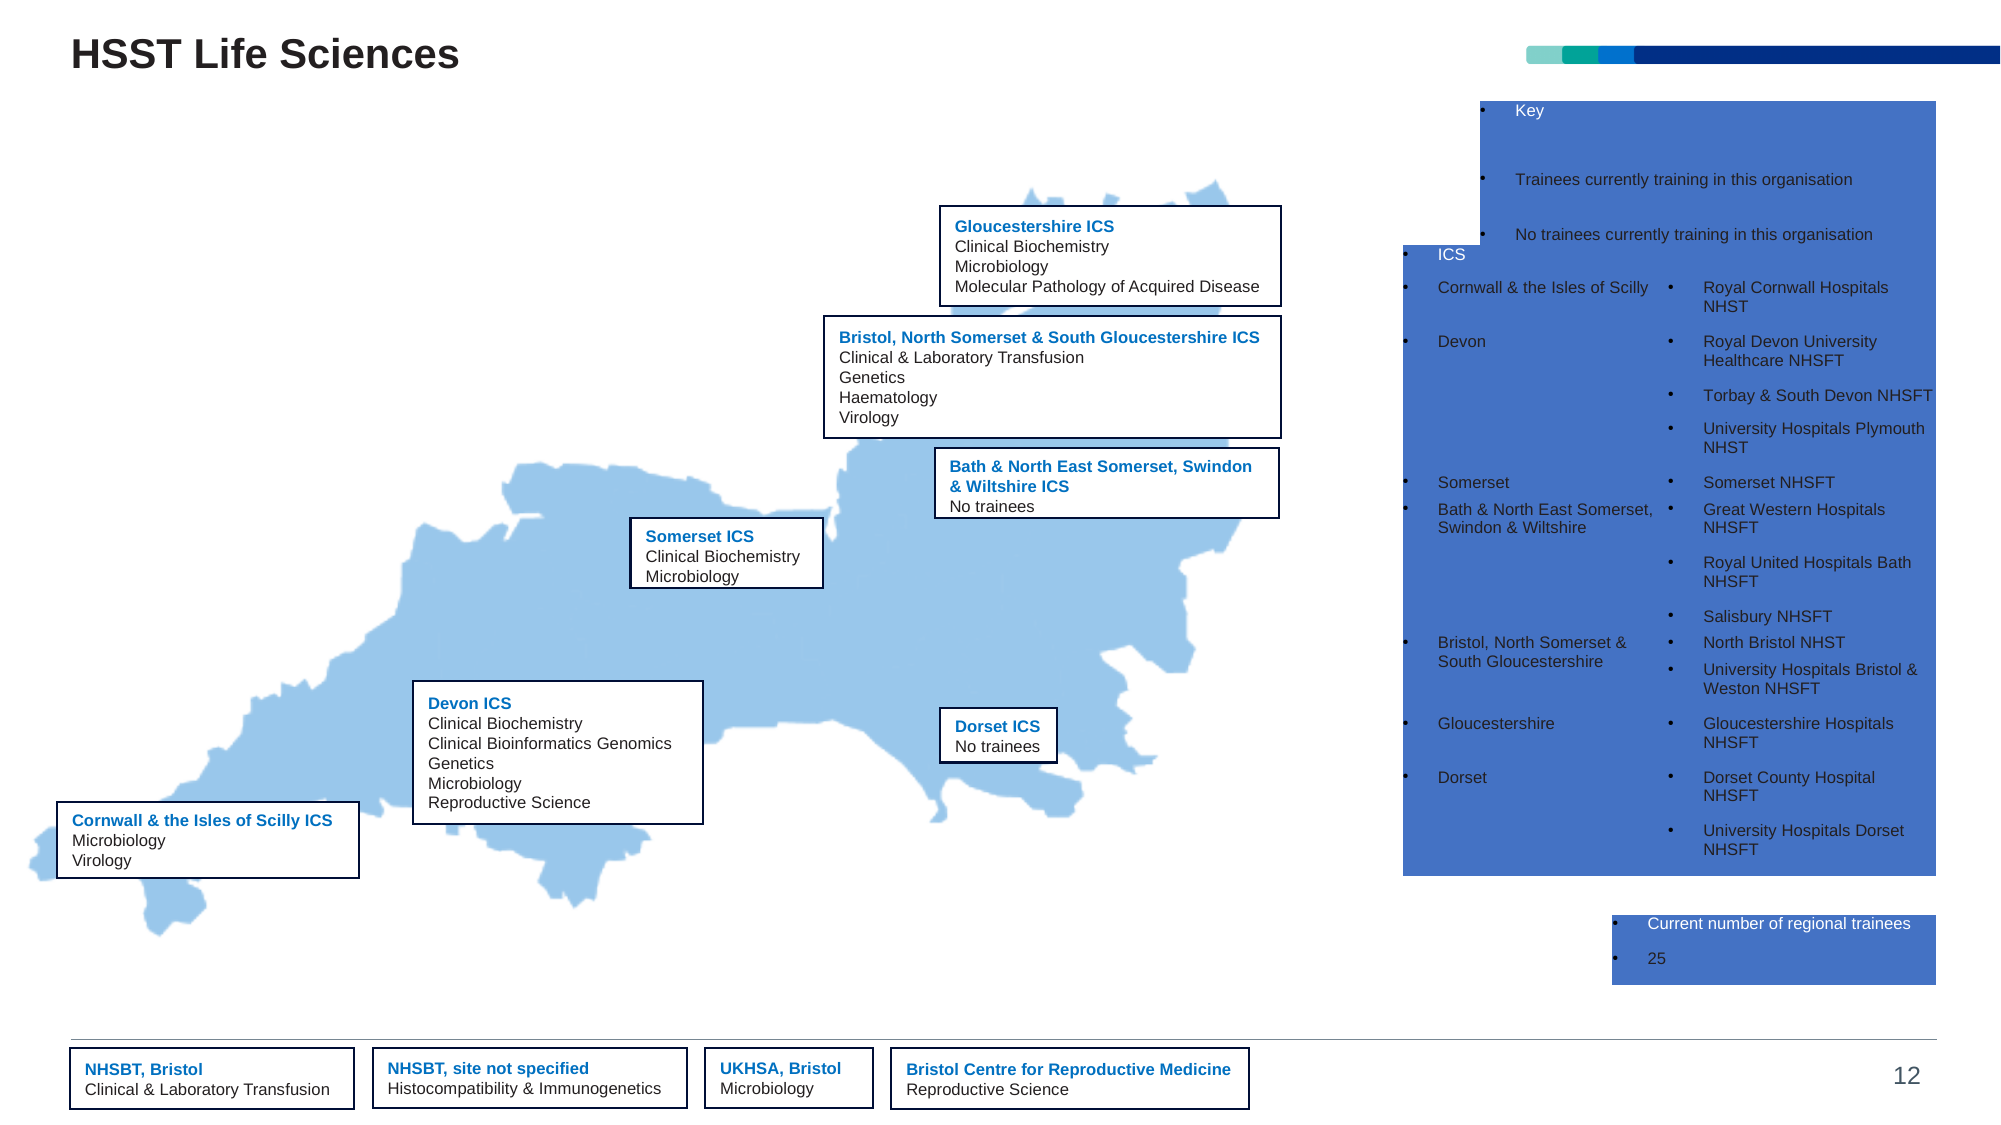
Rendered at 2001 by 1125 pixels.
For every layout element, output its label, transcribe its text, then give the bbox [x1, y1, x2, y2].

text_box UKHSA, Bristol Microbiology [705, 1048, 873, 1108]
table_cell Bristol, North Somerset & South Gloucestershire [1403, 634, 1668, 714]
text_box Somerset ICS Clinical Biochemistry Microbiology [631, 518, 823, 588]
text_box NHSBT, Bristol Clinical & Laboratory Transfusion [70, 1048, 354, 1109]
text_box Gloucestershire ICS Clinical Biochemistry Microbiology Molecular Pathology of Acquired Disease [940, 206, 1281, 306]
table_cell University Hospitals Dorset NHSFT [1668, 822, 1936, 876]
table_cell Royal United Hospitals Bath NHSFT [1668, 553, 1936, 607]
table_cell Gloucestershire Hospitals NHSFT [1668, 714, 1936, 768]
table_cell Devon [1403, 332, 1668, 473]
table_cell Salisbury NHSFT [1668, 607, 1936, 634]
table_cell [1878, 170, 1936, 225]
table_header Key [1480, 101, 1878, 170]
table_cell Bath & North East Somerset, Swindon & Wiltshire [1403, 500, 1668, 634]
table_cell North Bristol NHST [1668, 634, 1936, 661]
table_header [1878, 101, 1936, 170]
table_cell Gloucestershire [1403, 714, 1668, 768]
text_box Dorset ICS No trainees [940, 708, 1057, 763]
text_box Bristol, North Somerset & South Gloucestershire ICS Clinical & Laboratory Transfusion Genetics Haematology Virology [824, 316, 1281, 438]
table_cell Royal Cornwall Hospitals NHST [1668, 280, 1936, 332]
table_cell 25 [1612, 950, 1936, 985]
table_cell University Hospitals Plymouth NHST [1668, 419, 1936, 473]
table_cell Royal Devon University Healthcare NHSFT [1668, 332, 1936, 386]
table_cell Dorset [1403, 768, 1668, 876]
text_box Devon ICS Clinical Biochemistry Clinical Bioinformatics Genomics Genetics Microbiology Reproductive Science [413, 681, 703, 824]
table_cell Great Western Hospitals NHSFT [1668, 500, 1936, 553]
table_cell [1878, 225, 1936, 280]
text_box Bath & North East Somerset, Swindon & Wiltshire ICS No trainees [935, 448, 1279, 518]
table_cell University Hospitals Bristol & Weston NHSFT [1668, 661, 1936, 714]
table_cell Somerset [1403, 473, 1668, 500]
picture [20, 172, 1291, 961]
table_cell No trainees currently training in this organisation [1480, 225, 1878, 280]
table_cell Dorset County Hospital NHSFT [1668, 768, 1936, 822]
table_header Current number of regional trainees [1612, 915, 1936, 950]
table_cell Trainees currently training in this organisation [1480, 170, 1878, 225]
title HSST Life Sciences [70, 32, 1513, 79]
table_cell Cornwall & the Isles of Scilly [1403, 279, 1668, 332]
table_cell Somerset NHSFT [1668, 473, 1936, 500]
table_header ICS [1403, 245, 1480, 279]
text_box Cornwall & the Isles of Scilly ICS Microbiology Virology [57, 802, 359, 878]
text_box Bristol Centre for Reproductive Medicine Reproductive Science [891, 1048, 1249, 1109]
table_cell Torbay & South Devon NHSFT [1668, 386, 1936, 419]
text_box NHSBT, site not specified Histocompatibility & Immunogenetics [373, 1048, 687, 1108]
